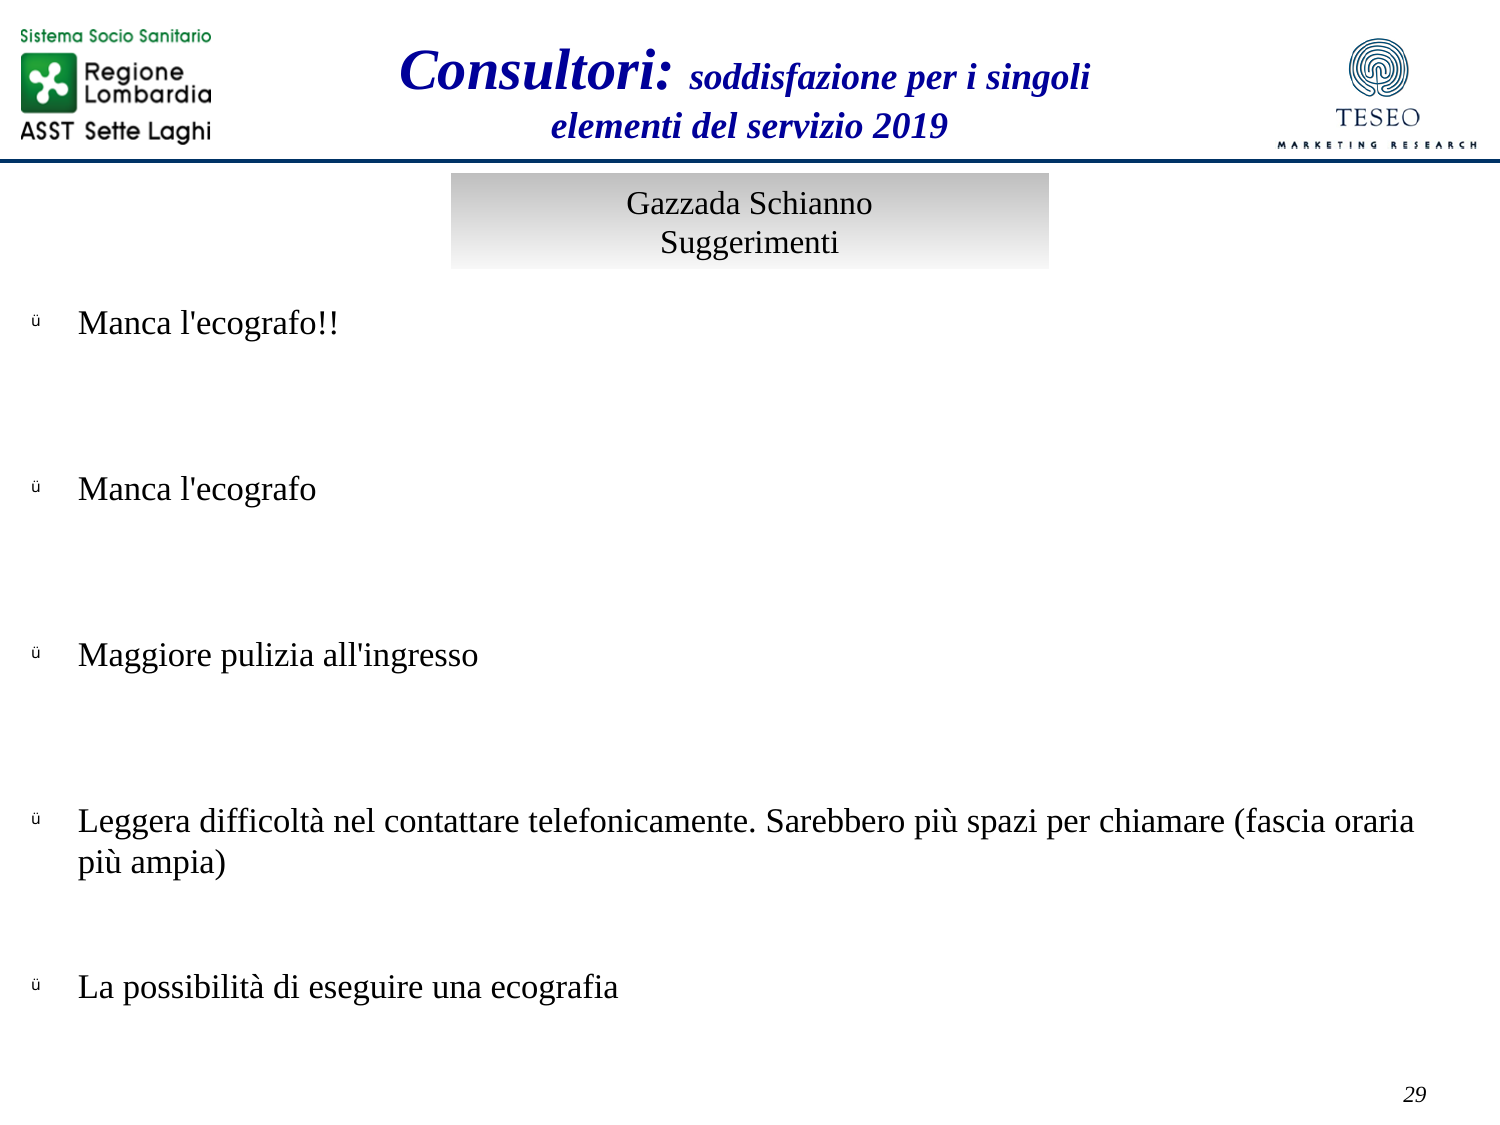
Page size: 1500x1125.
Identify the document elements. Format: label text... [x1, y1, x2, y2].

picture [21, 26, 206, 148]
text_box Manca l'ecografo!! Manca l'ecografo Maggiore pulizia all'ingresso Leggera difficoltà nel contattare telefonicamente. Sarebbero più spazi per chiamare (fascia oraria più ampia) La possibilità di eseguire una ecografia L'ausilio di un ecografo sarebbe utile. Vista la stuttura e i buoni servizi offerti sarebbe fondamentale più pubblicità per aumentare l'attività consultoriale e garantire una assistenza sul territorio a 360 gradi Fare la visita senza ecografia non è molto utile. grazie E' molto disagevole per una mamma con neonato raggiungere il 2 piano senza ascensore. Sarebbe più sensato posizionare l'ufficio di consulenta allattamento al pianoterra Creare rampa esterna e facilitare l'accesso alle mamme con passeggini Commento d5 : mancanza ascensore per passeggino Bagni poco puliti Ascensore [16, 292, 1475, 1125]
picture [1294, 30, 1481, 149]
text_box Consultori: soddisfazione per i singoli elementi del servizio 2019 [206, 25, 1294, 151]
text_box Gazzada Schianno Suggerimenti [451, 173, 1049, 269]
